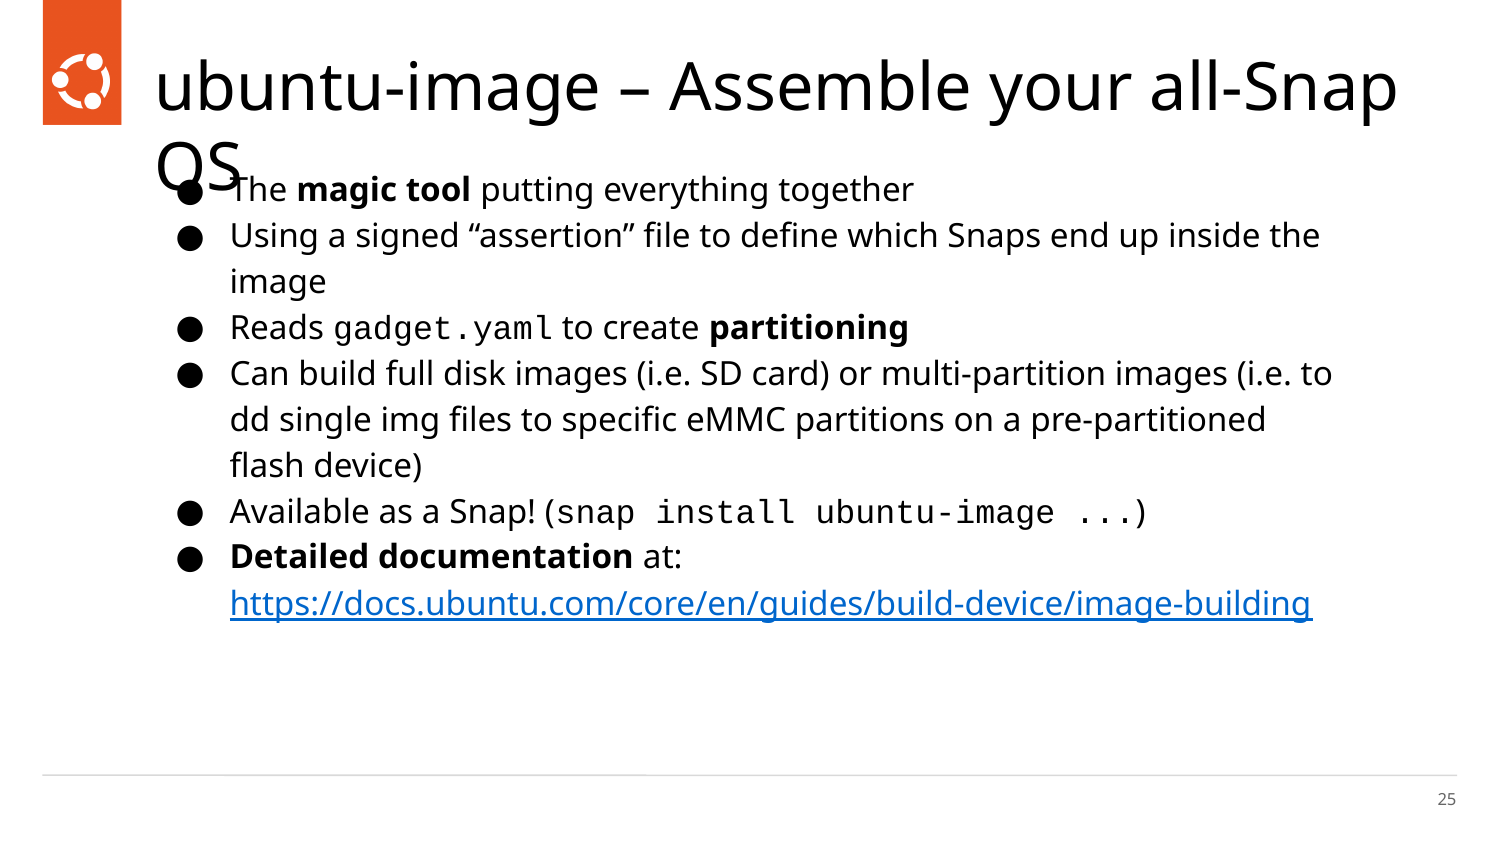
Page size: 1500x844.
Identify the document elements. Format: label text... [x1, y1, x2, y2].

title ubuntu-image – Assemble your all-Snap OS [154, 43, 1448, 126]
slide_number <number> [1381, 773, 1472, 839]
list The magic tool putting everything together Using a signed “assertion” file to define which Snaps end up inside the image Reads gadget.yaml to create partitioning Can build full disk images (i.e. SD card) or multi-partition images (i.e. to dd single img files to specific eMMC partitions on a pre-partitioned flash device) Available as a Snap! (snap install ubuntu-image ...) Detailed documentation at: https://docs.ubuntu.com/core/en/guides/build-device/image-building [154, 162, 1343, 768]
